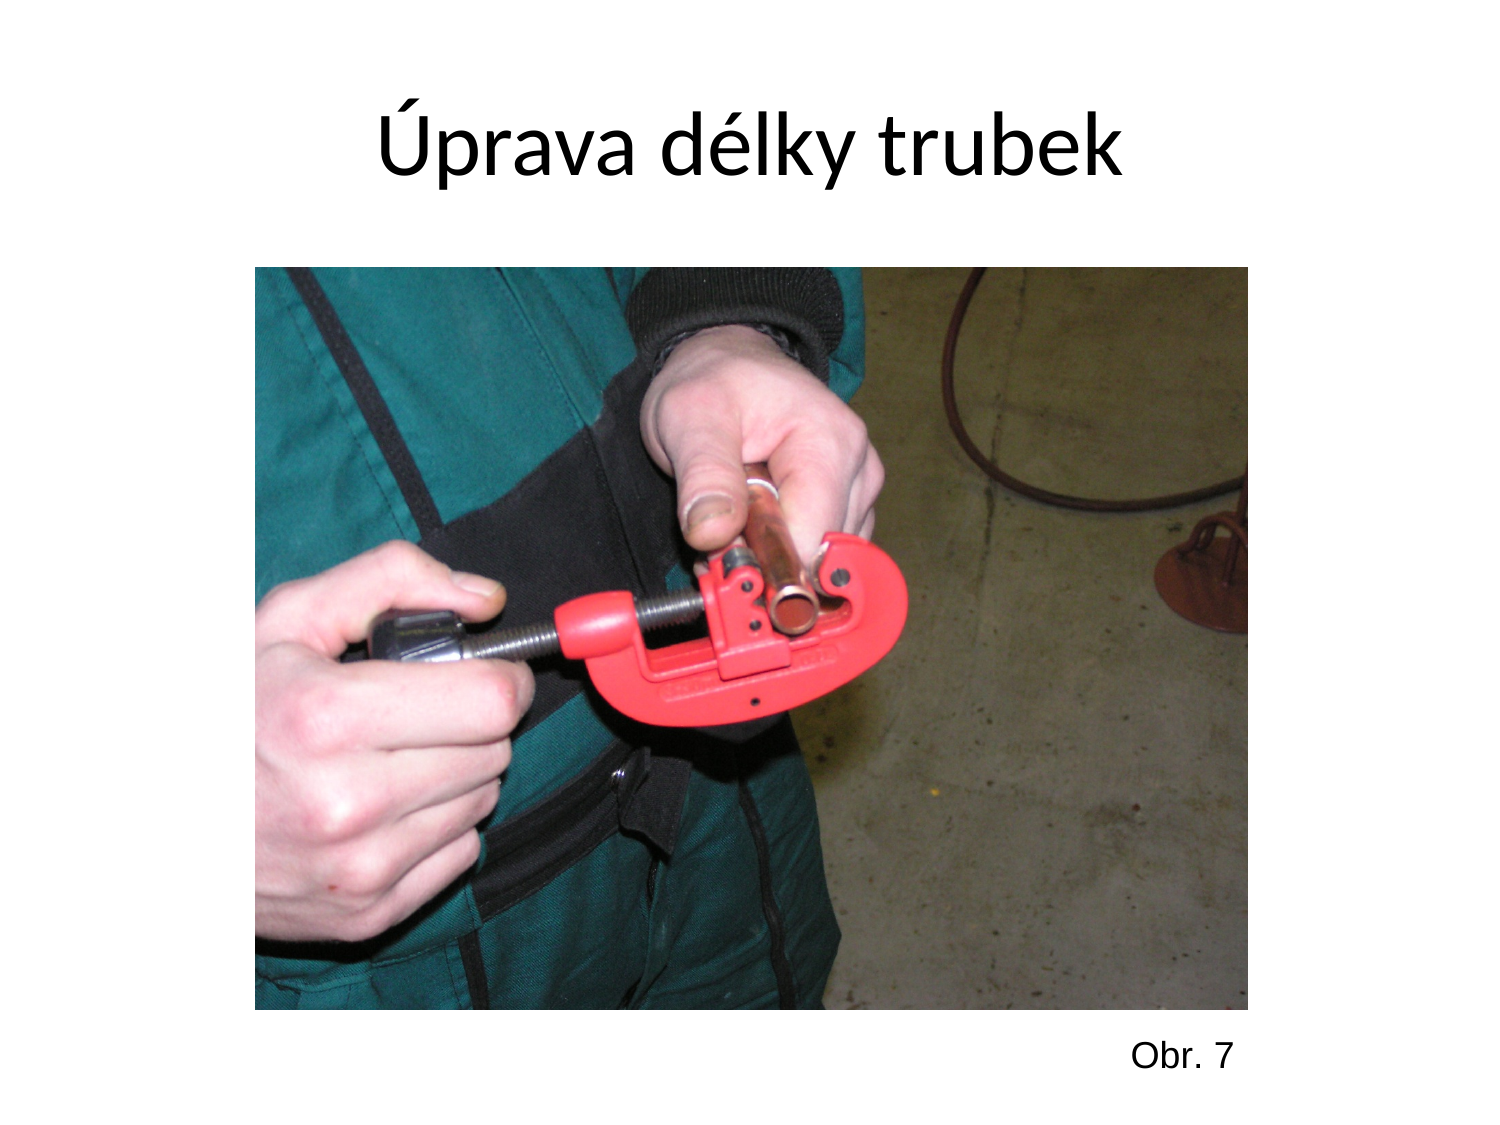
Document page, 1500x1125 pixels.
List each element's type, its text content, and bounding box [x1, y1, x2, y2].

text_box Obr. 7 [1115, 1023, 1250, 1084]
text_box [255, 267, 1248, 1010]
title Úprava délky trubek [75, 45, 1426, 233]
